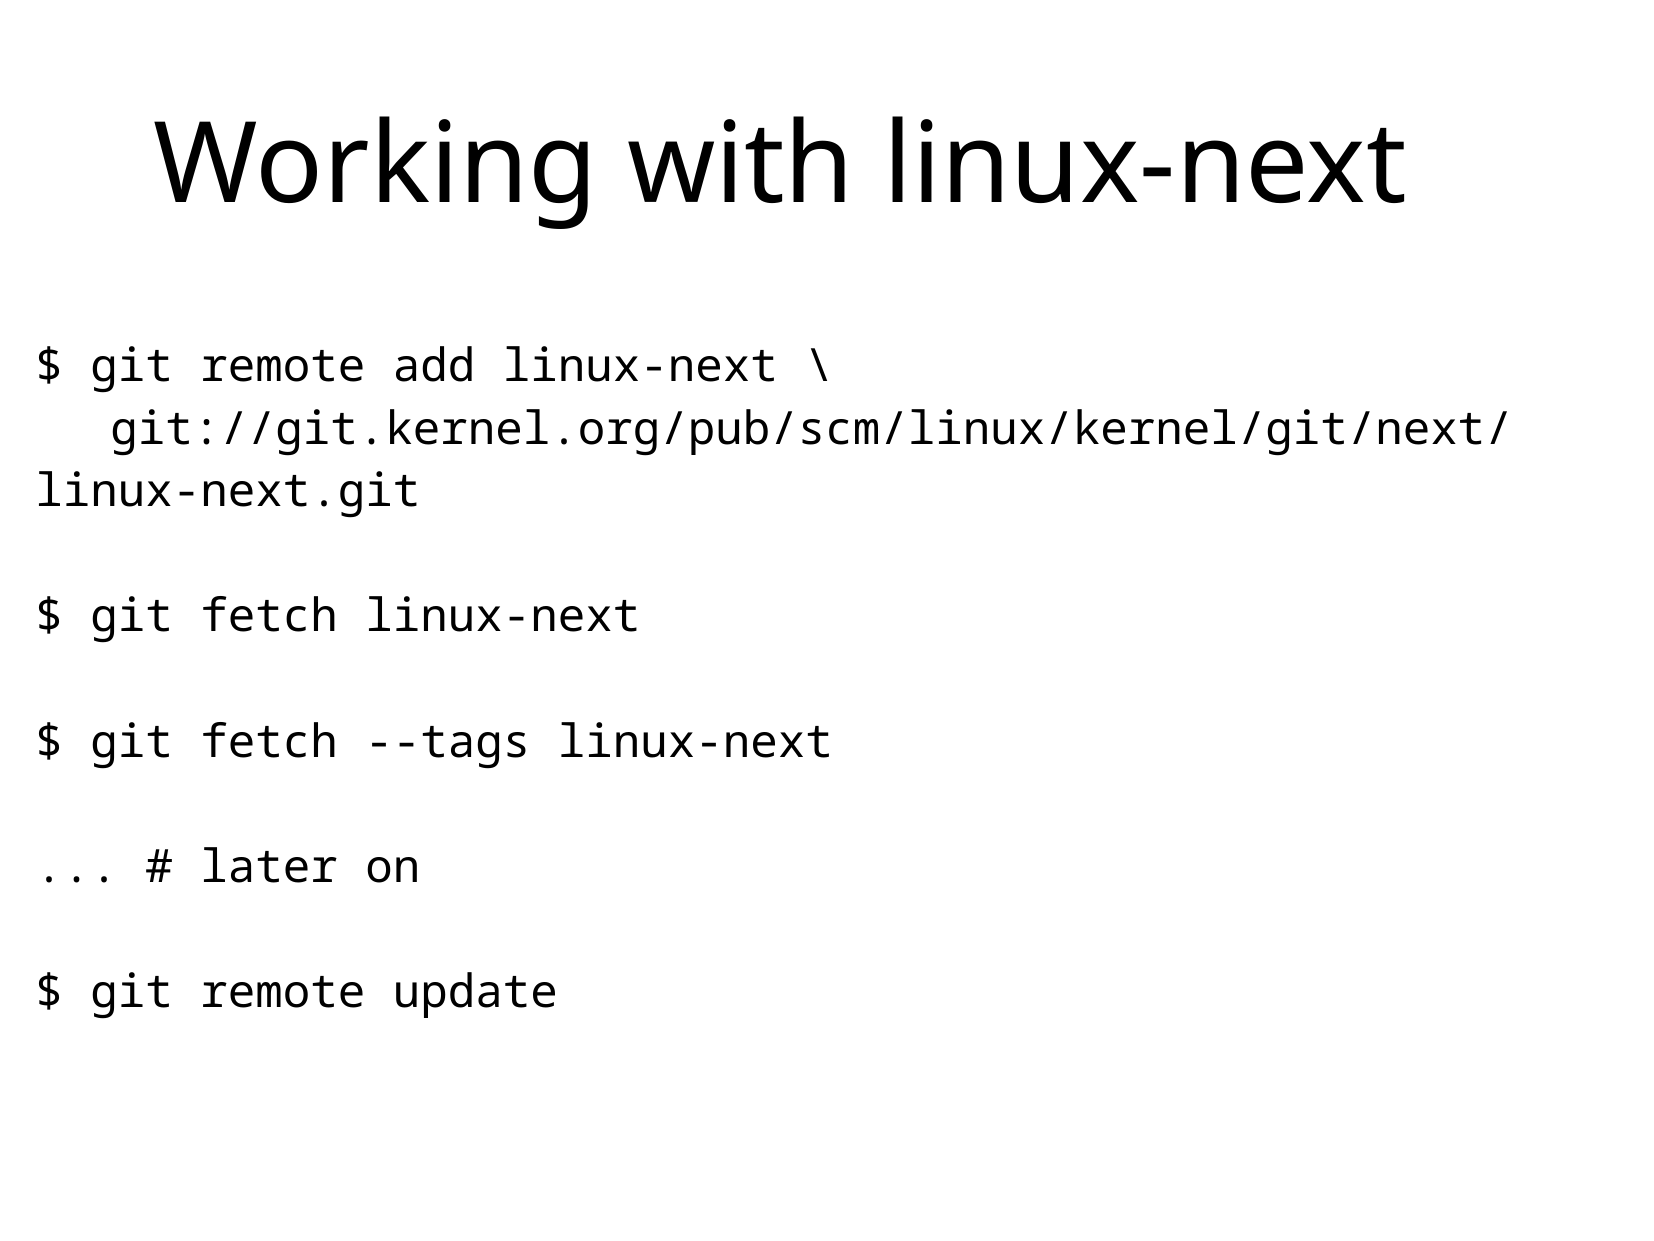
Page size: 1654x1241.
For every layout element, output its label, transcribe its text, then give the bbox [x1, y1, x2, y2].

text_box Working with linux-next [138, 75, 1516, 225]
text_box $ git remote add linux-next \ git://git.kernel.org/pub/scm/linux/kernel/git/next/linux-next.git $ git fetch linux-next $ git fetch --tags linux-next ... # later on $ git remote update [20, 325, 1634, 803]
text_box [389, 424, 455, 501]
